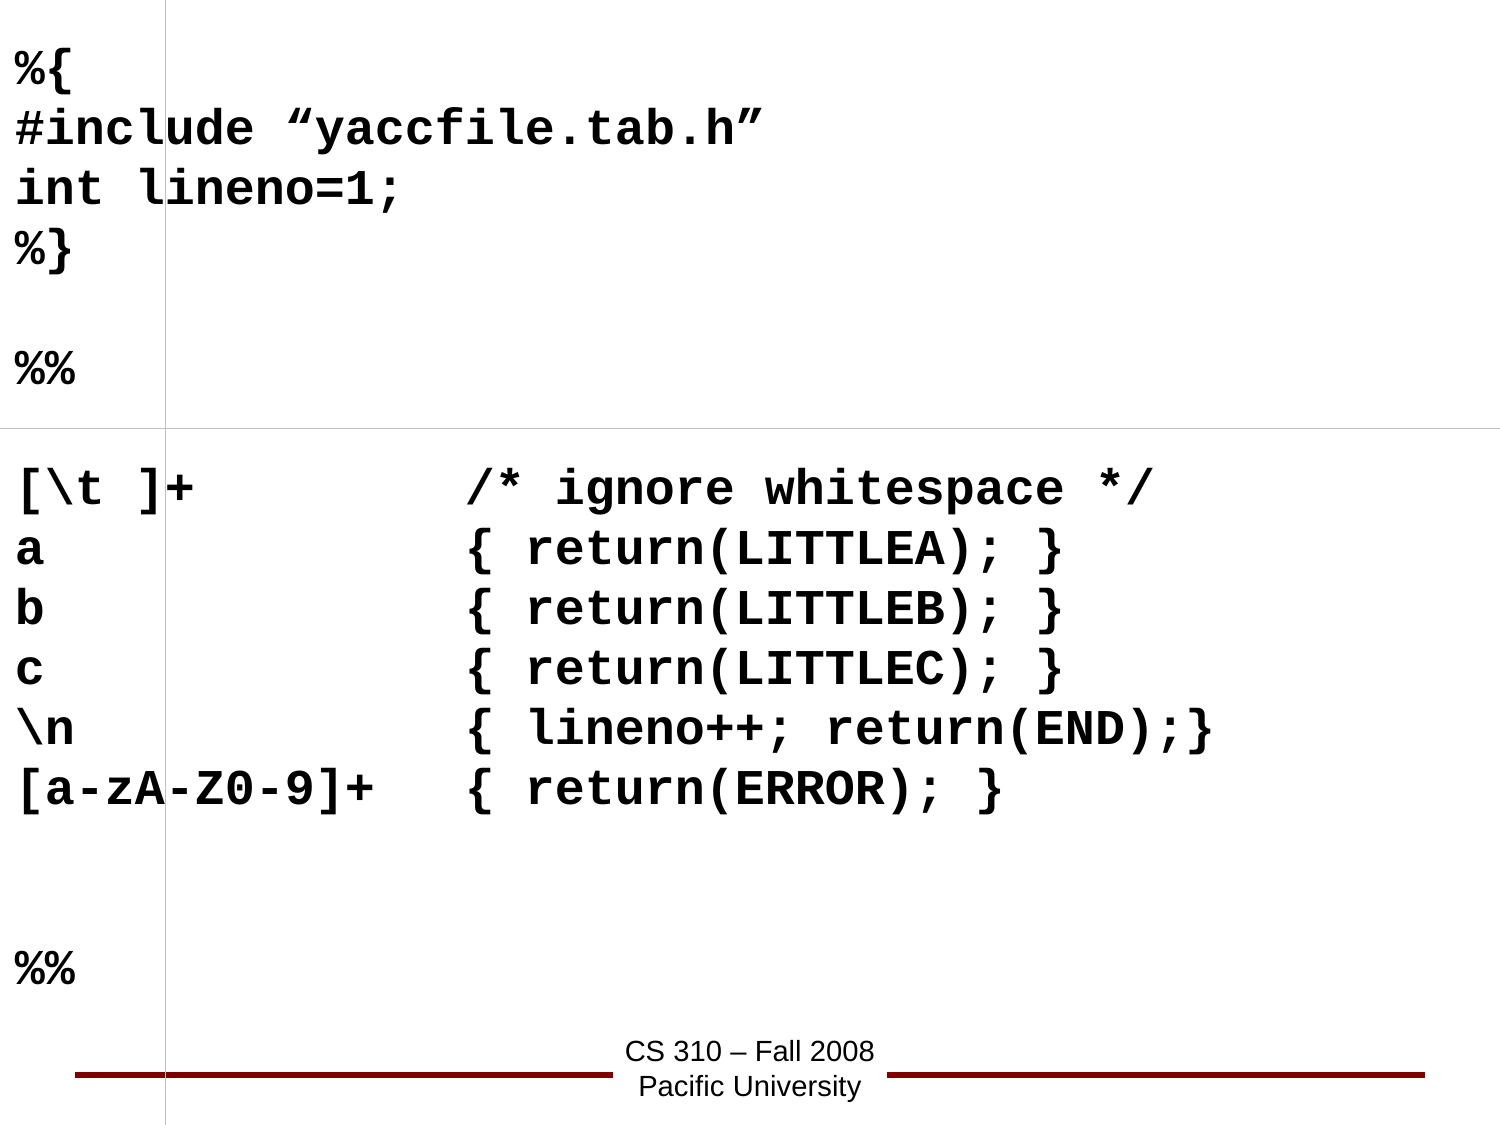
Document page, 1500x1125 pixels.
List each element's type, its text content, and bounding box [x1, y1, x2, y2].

text_box %{ #include “yaccfile.tab.h” int lineno=1; %} %% [\t ]+ /* ignore whitespace */ a { return(LITTLEA); } b { return(LITTLEB); } c { return(LITTLEC); } \n { lineno++; return(END);} [a-zA-Z0-9]+ { return(ERROR); } %% [0, 27, 1500, 1003]
